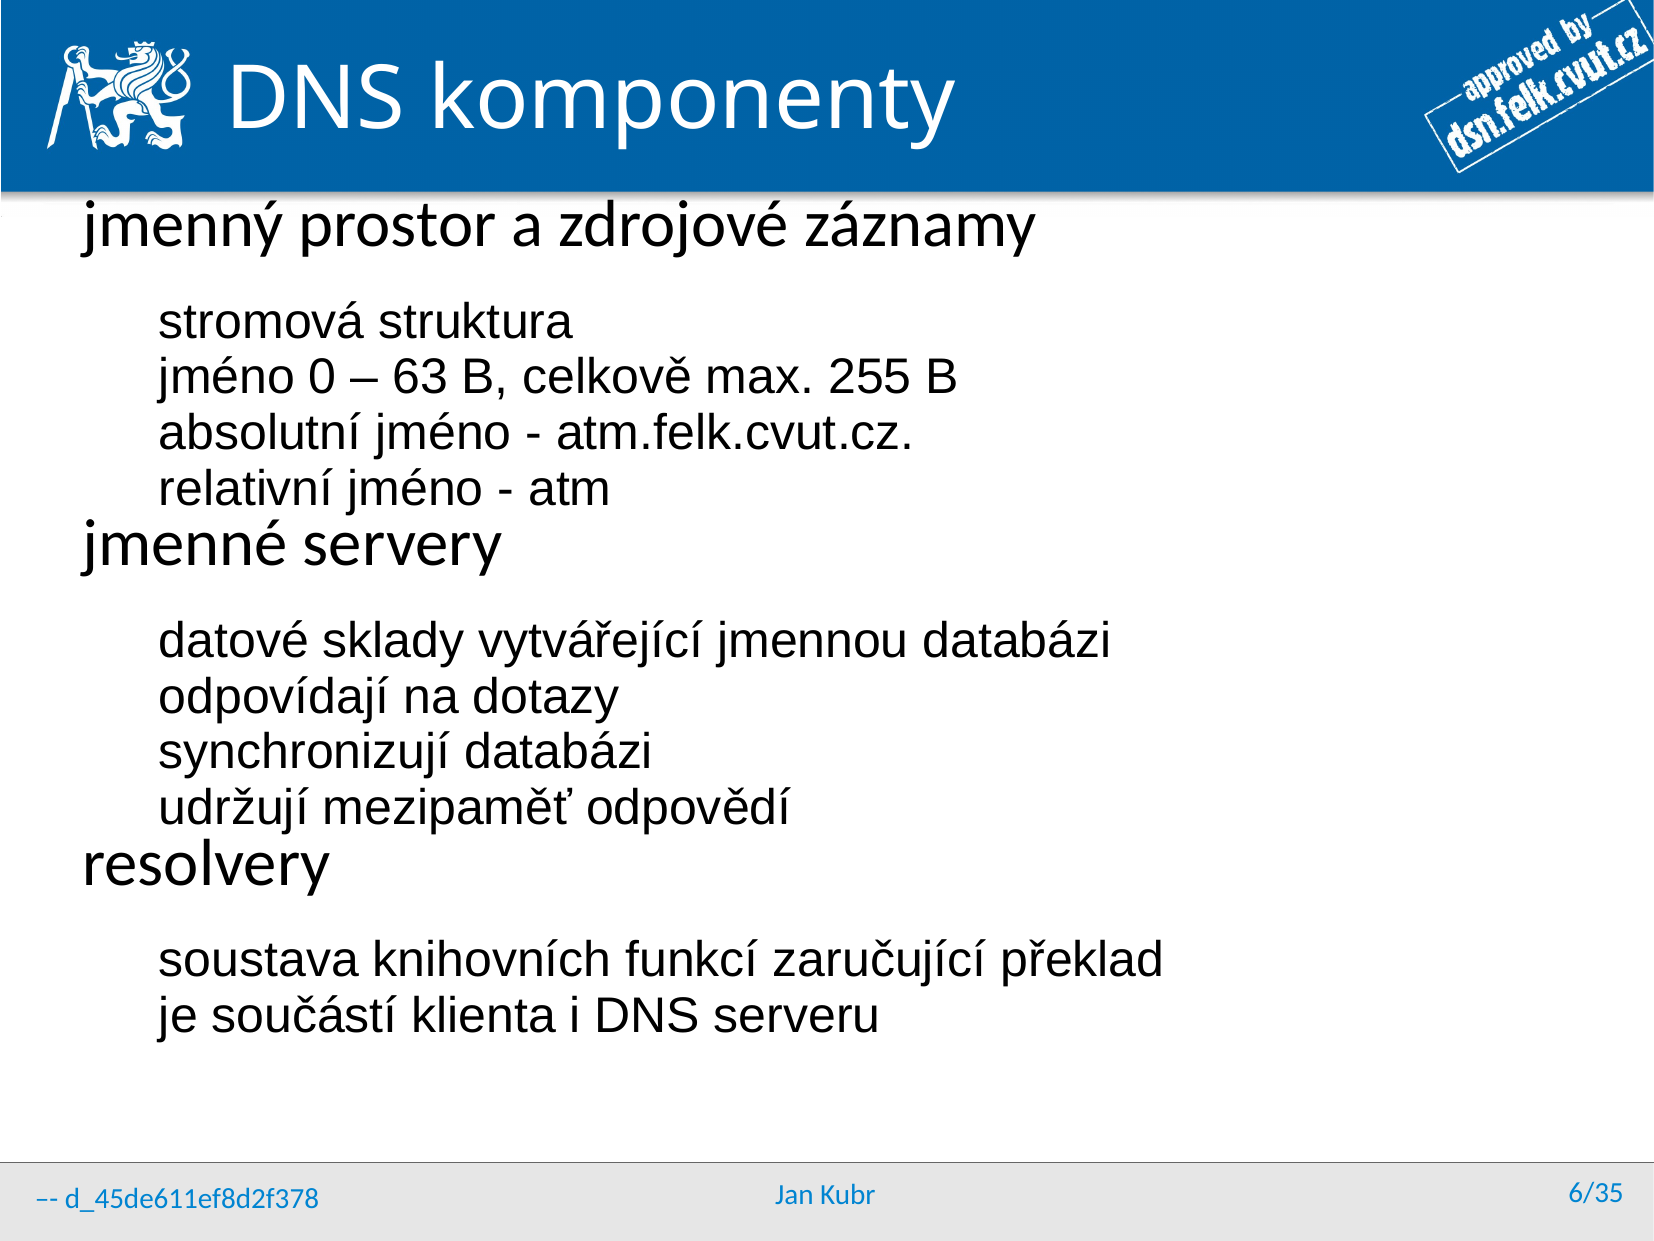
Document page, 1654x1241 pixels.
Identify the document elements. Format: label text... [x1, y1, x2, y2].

title DNS komponenty [225, 0, 1426, 188]
list jmenný prostor a zdrojové záznamy stromová struktura jméno 0 – 63 B, celkově max. 255 B absolutní jméno - atm.felk.cvut.cz. relativní jméno - atm jmenné servery datové sklady vytvářející jmennou databázi odpovídají na dotazy synchronizují databázi udržují mezipaměť odpovědí resolvery soustava knihovních funkcí zaručující překlad je součástí klienta i DNS serveru [64, 196, 1477, 1092]
picture [1, 0, 1654, 217]
